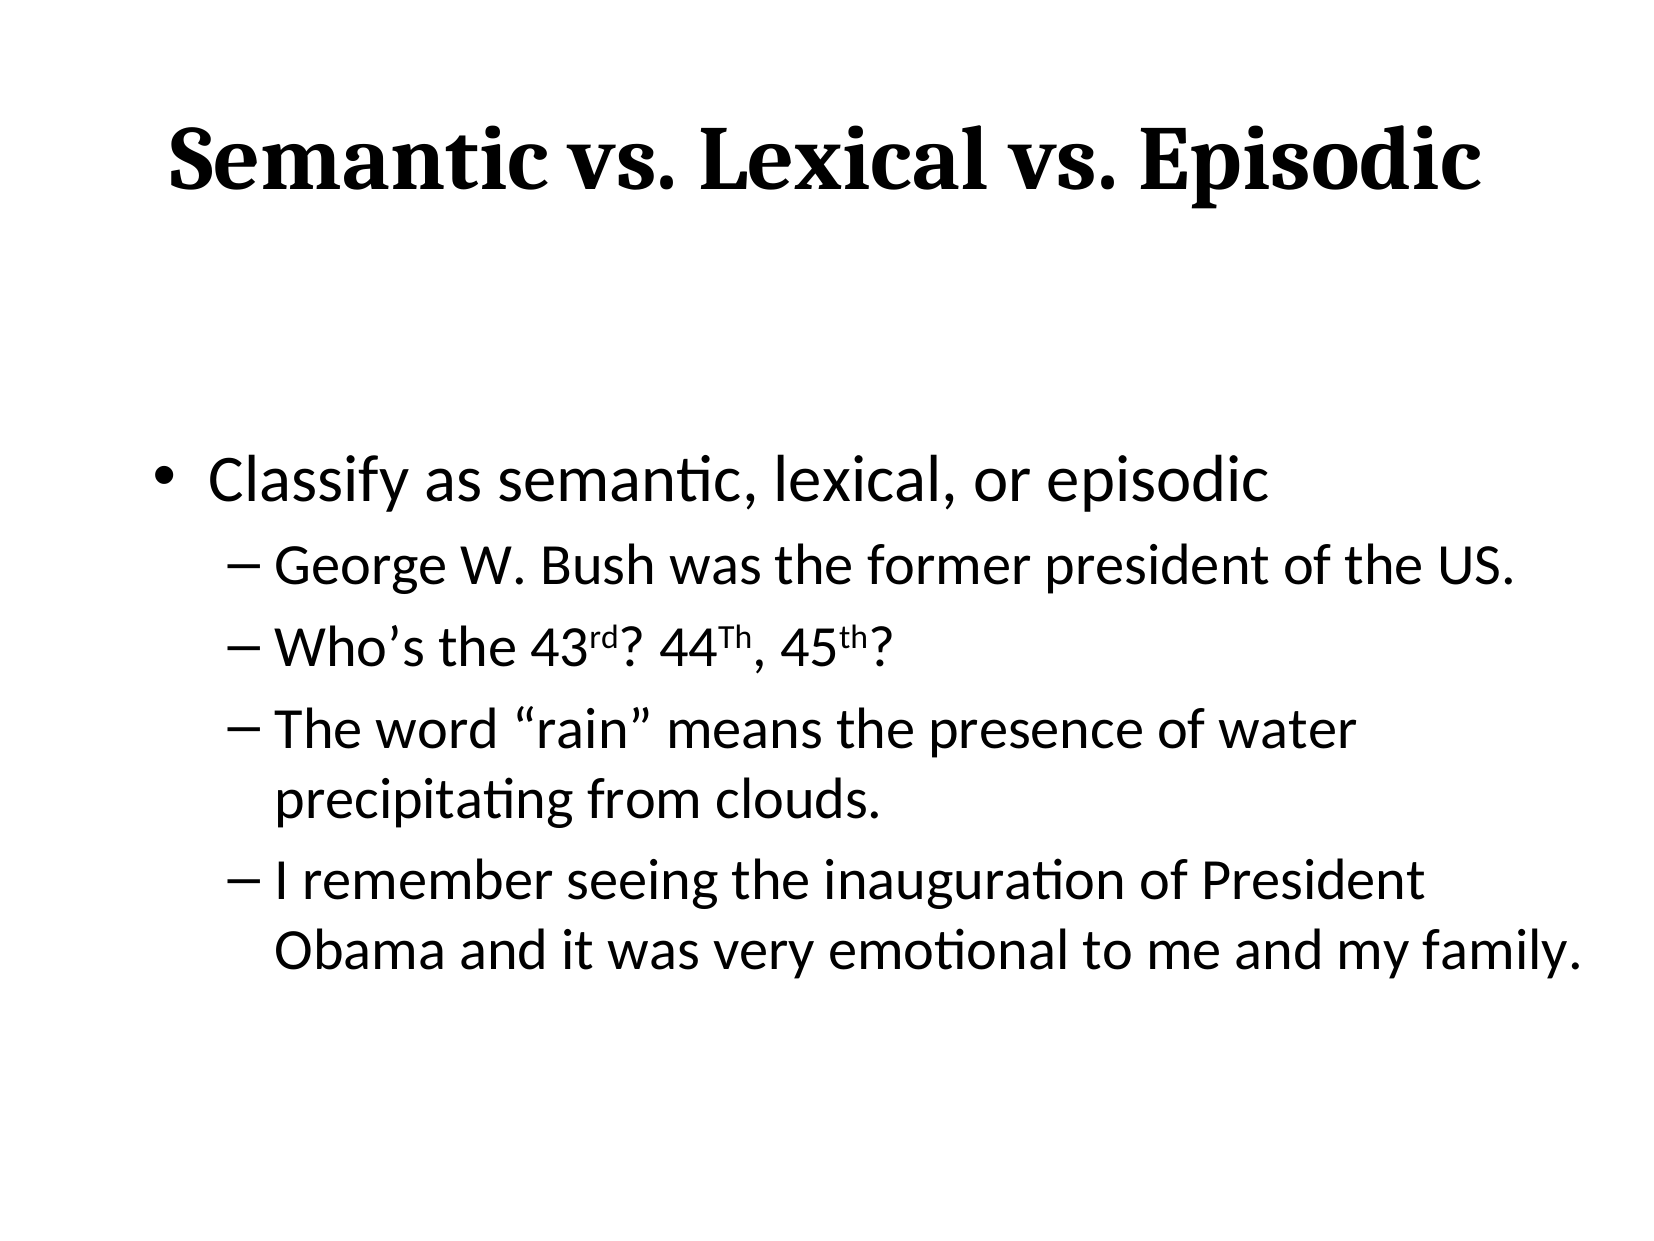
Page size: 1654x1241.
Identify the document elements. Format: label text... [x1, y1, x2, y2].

list Classify as semantic, lexical, or episodic George W. Bush was the former president of the US. Who’s the 43rd? 44Th, 45th? The word “rain” means the presence of water precipitating from clouds. I remember seeing the inauguration of President Obama and it was very emotional to me and my family. [137, 427, 1626, 1089]
title Semantic vs. Lexical vs. Episodic [82, 49, 1571, 257]
